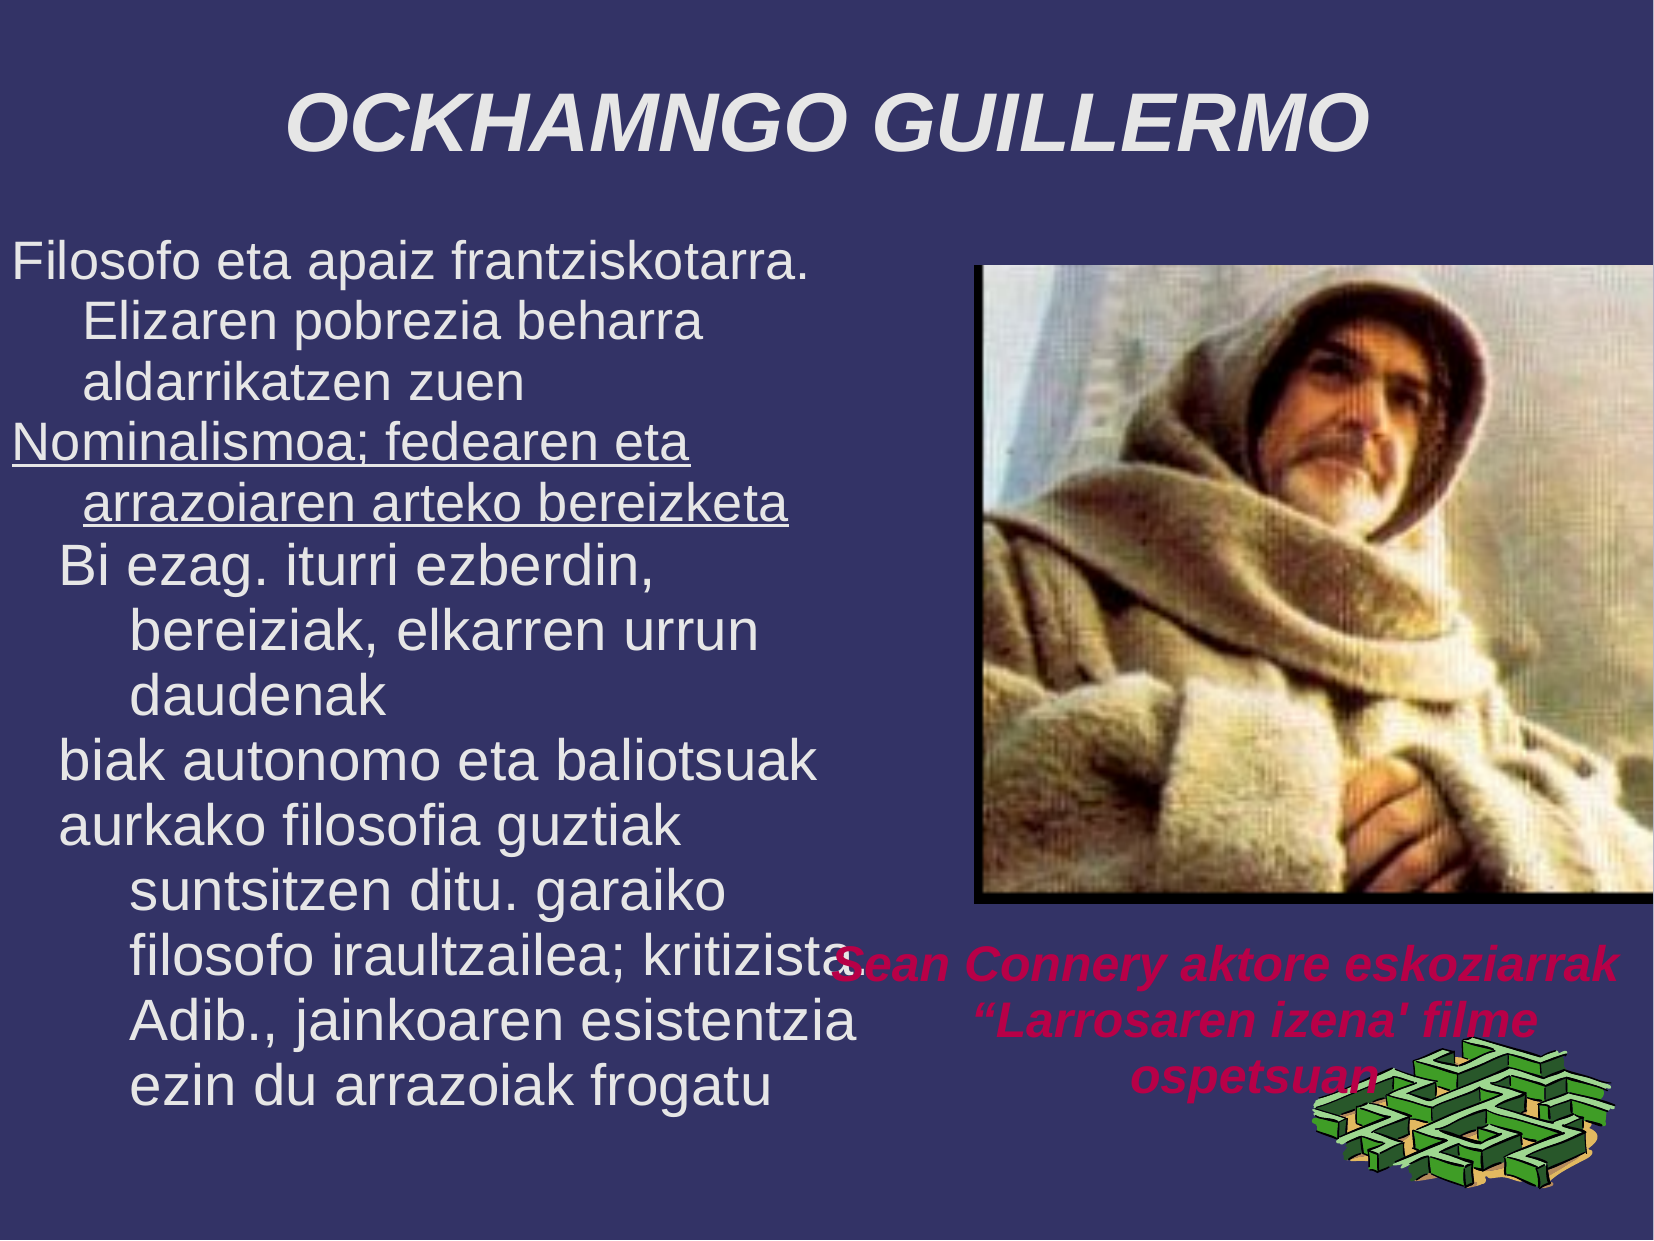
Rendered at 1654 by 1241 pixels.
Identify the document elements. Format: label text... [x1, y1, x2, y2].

picture [974, 265, 1653, 904]
title Sean Connery aktore eskoziarrak “Larrosaren izena' filme ospetsuan [826, 934, 1625, 1163]
title OCKHAMNGO GUILLERMO [121, 19, 1534, 227]
list Filosofo eta apaiz frantziskotarra. Elizaren pobrezia beharra aldarrikatzen zuen Nominalismoa; fedearen eta arrazoiaren arteko bereizketa Bi ezag. iturri ezberdin, bereiziak, elkarren urrun daudenak biak autonomo eta baliotsuak aurkako filosofia guztiak suntsitzen ditu. garaiko filosofo iraultzailea; kritizista. Adib., jainkoaren esistentzia ezin du arrazoiak frogatu [0, 230, 916, 1117]
